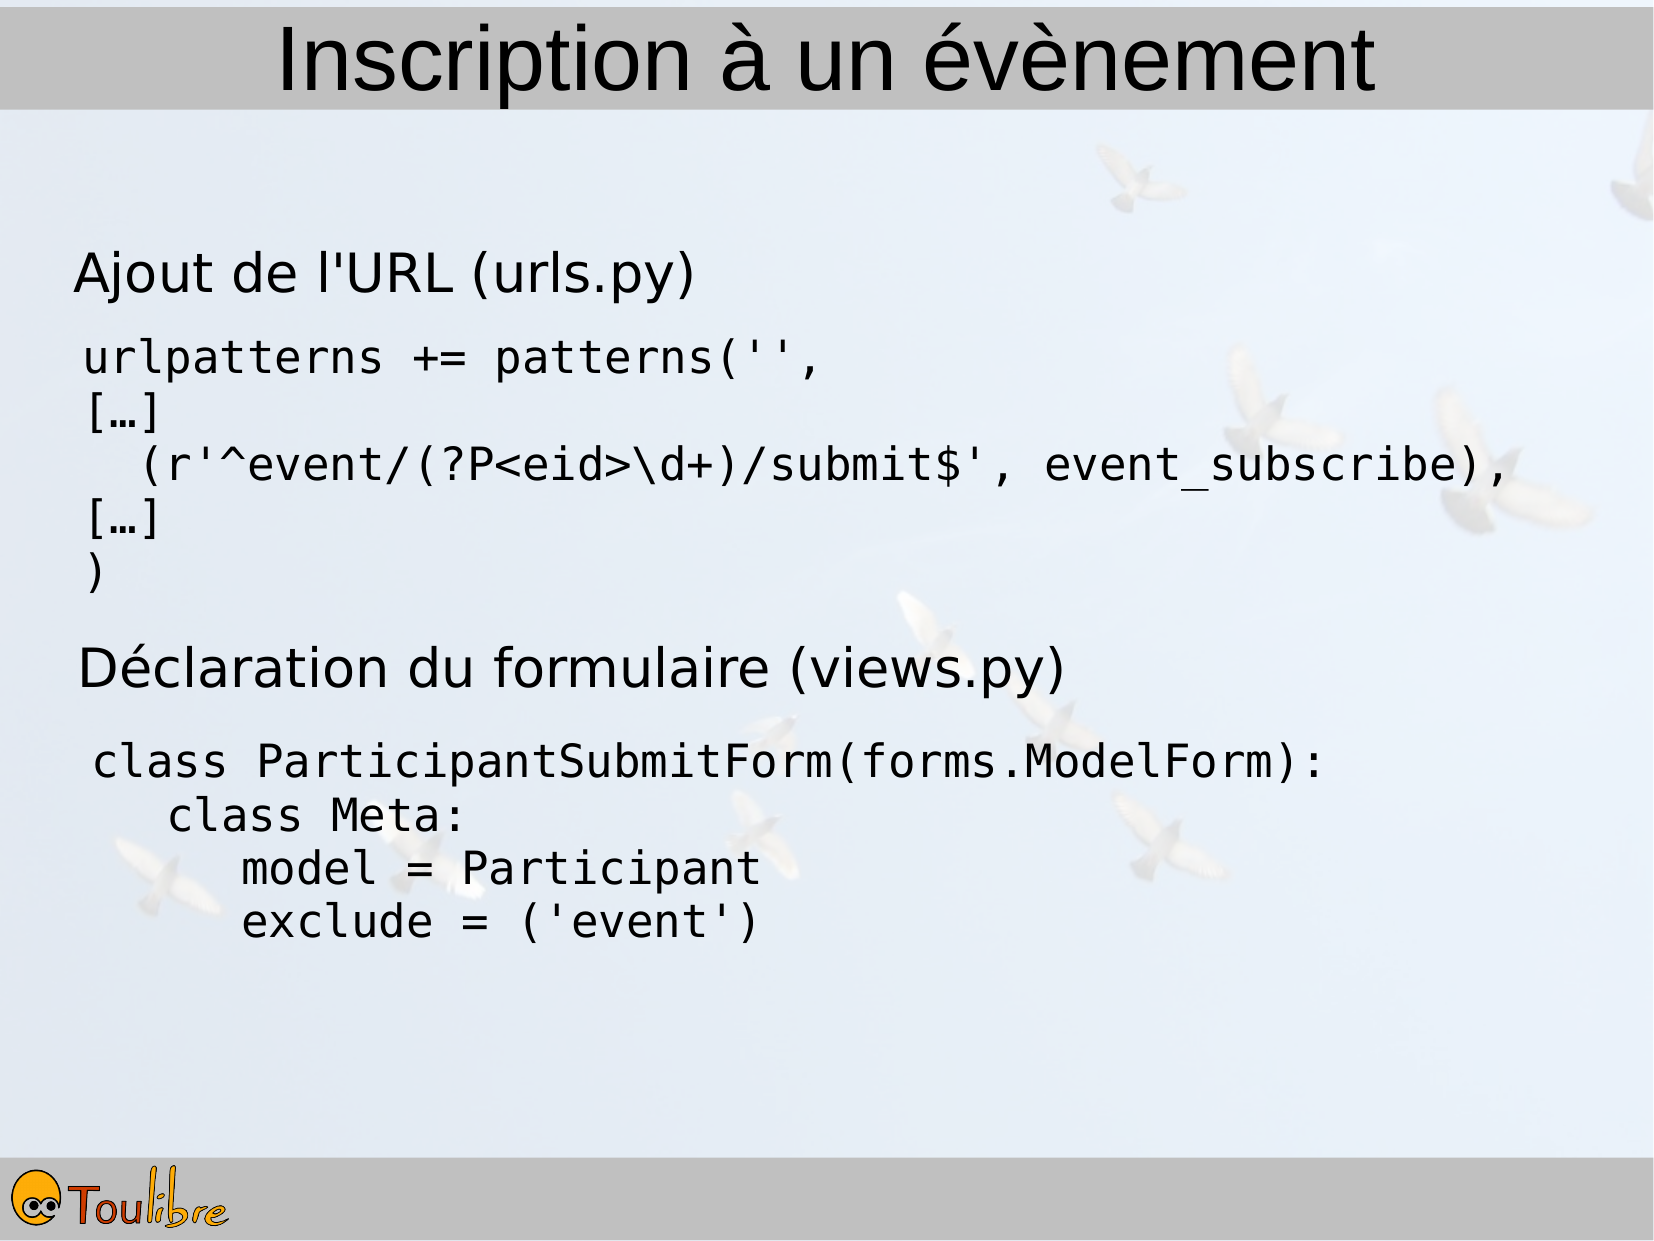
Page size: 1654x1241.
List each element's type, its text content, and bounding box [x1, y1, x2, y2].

text_box Déclaration du formulaire (views.py) [62, 629, 1392, 708]
text_box class ParticipantSubmitForm(forms.ModelForm): class Meta: model = Participant exclude = ('event') [76, 728, 1603, 956]
title Inscription à un évènement [0, 7, 1654, 110]
text_box urlpatterns += patterns('', […] (r'^event/(?P<eid>\d+)/submit$', event_subscribe), […] ) [67, 324, 1594, 648]
text_box Ajout de l'URL (urls.py) [58, 234, 1387, 313]
picture [11, 1165, 229, 1228]
